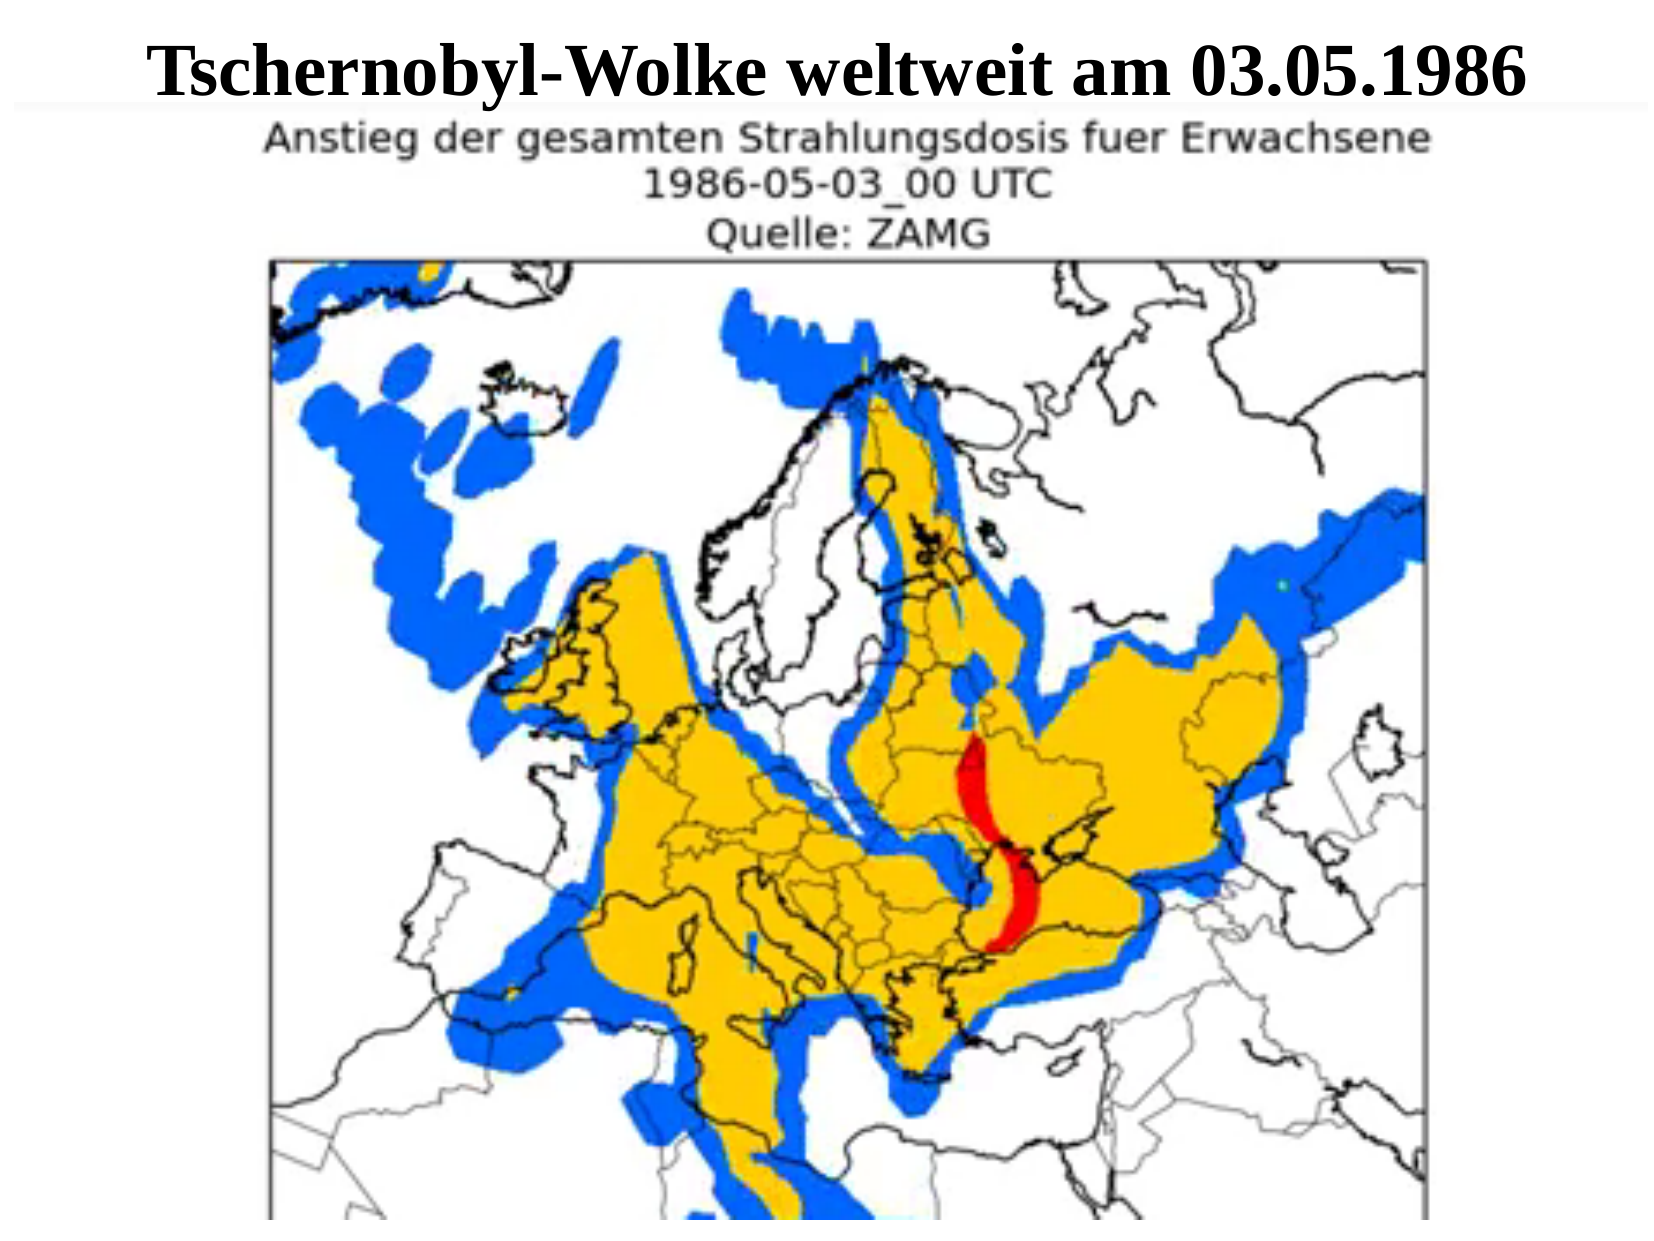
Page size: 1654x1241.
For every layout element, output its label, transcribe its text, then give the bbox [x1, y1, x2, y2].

picture [14, 102, 1648, 1220]
text_box Tschernobyl-Wolke weltweit am 03.05.1986 [131, 21, 1544, 120]
